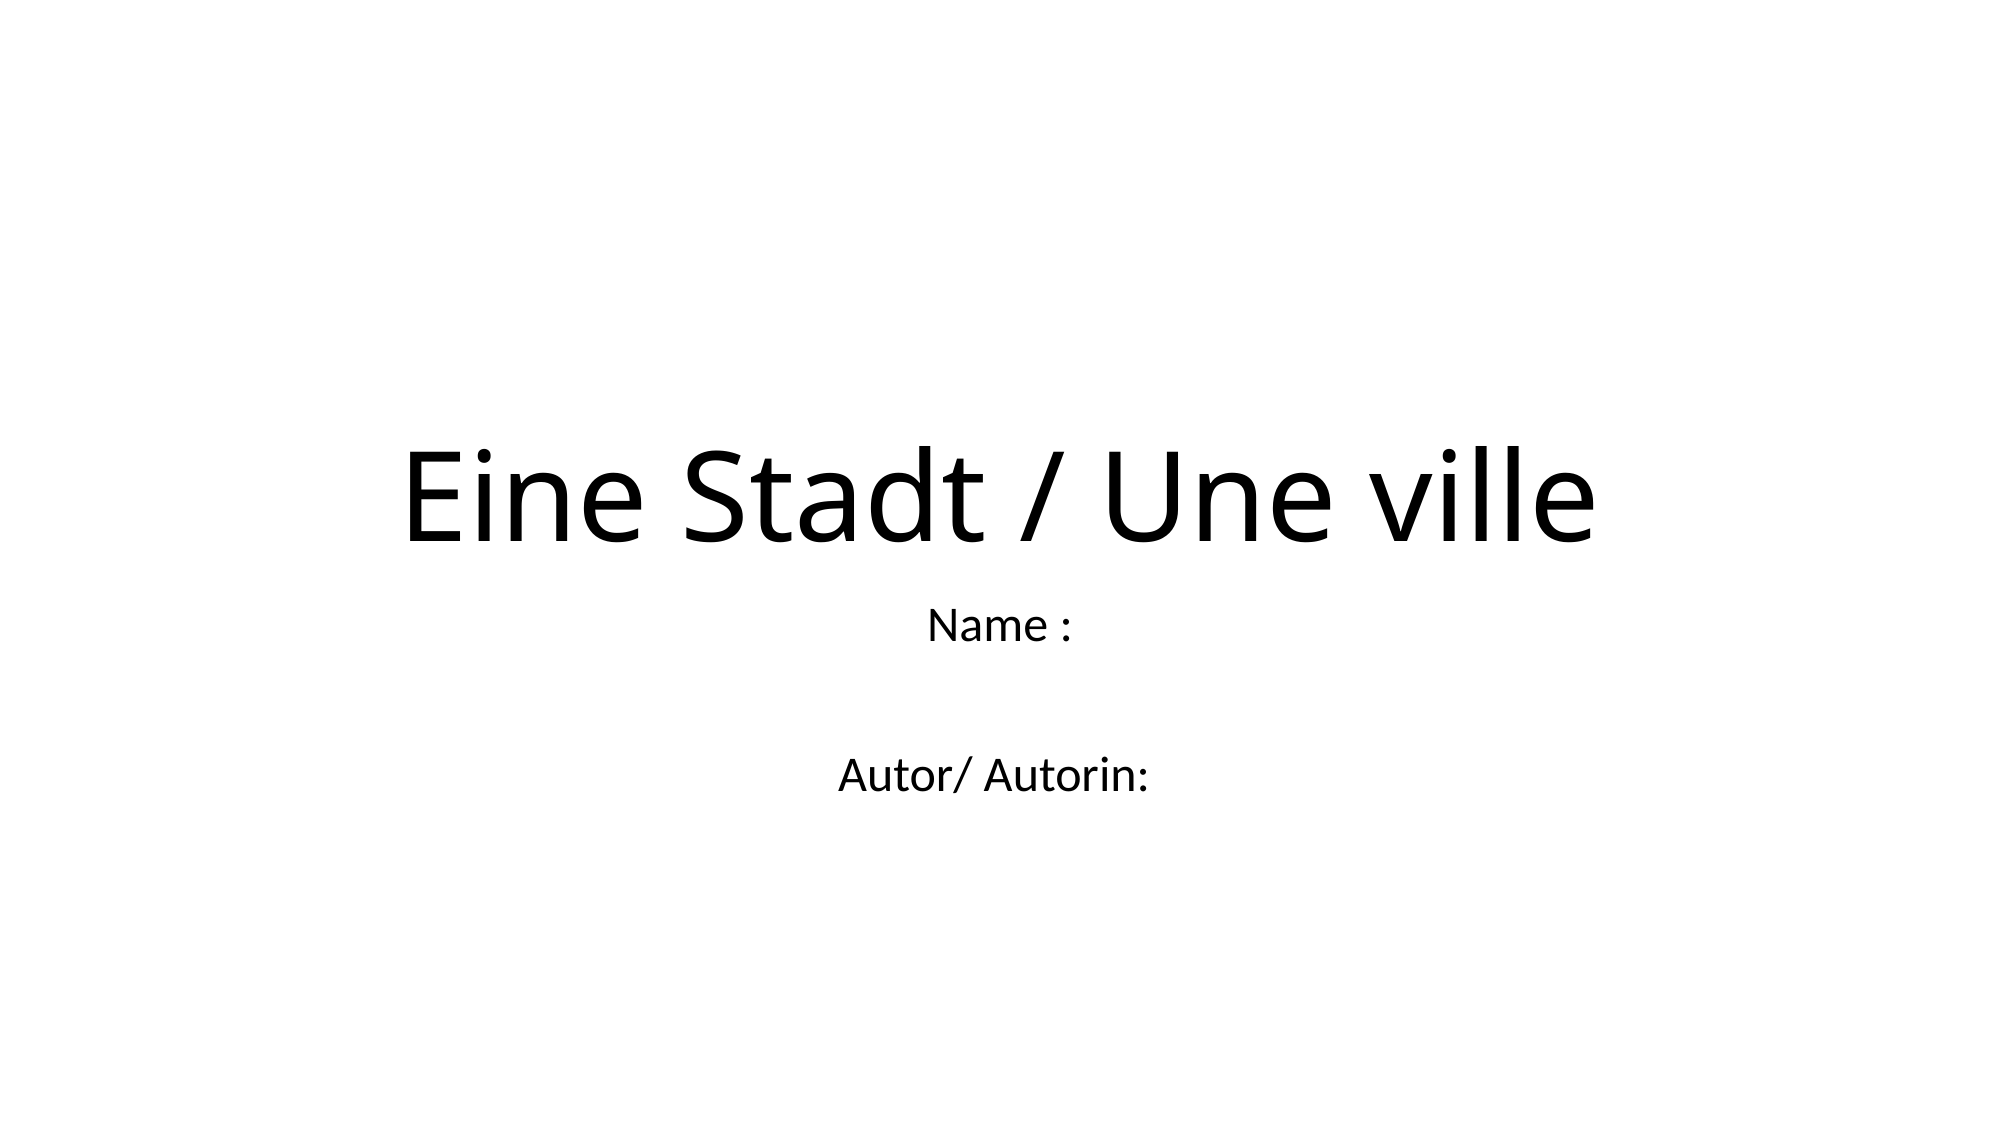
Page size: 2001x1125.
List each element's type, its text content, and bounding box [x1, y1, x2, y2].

subtitle Name : Autor/ Autorin: [249, 590, 1750, 863]
title Eine Stadt / Une ville [249, 184, 1750, 576]
